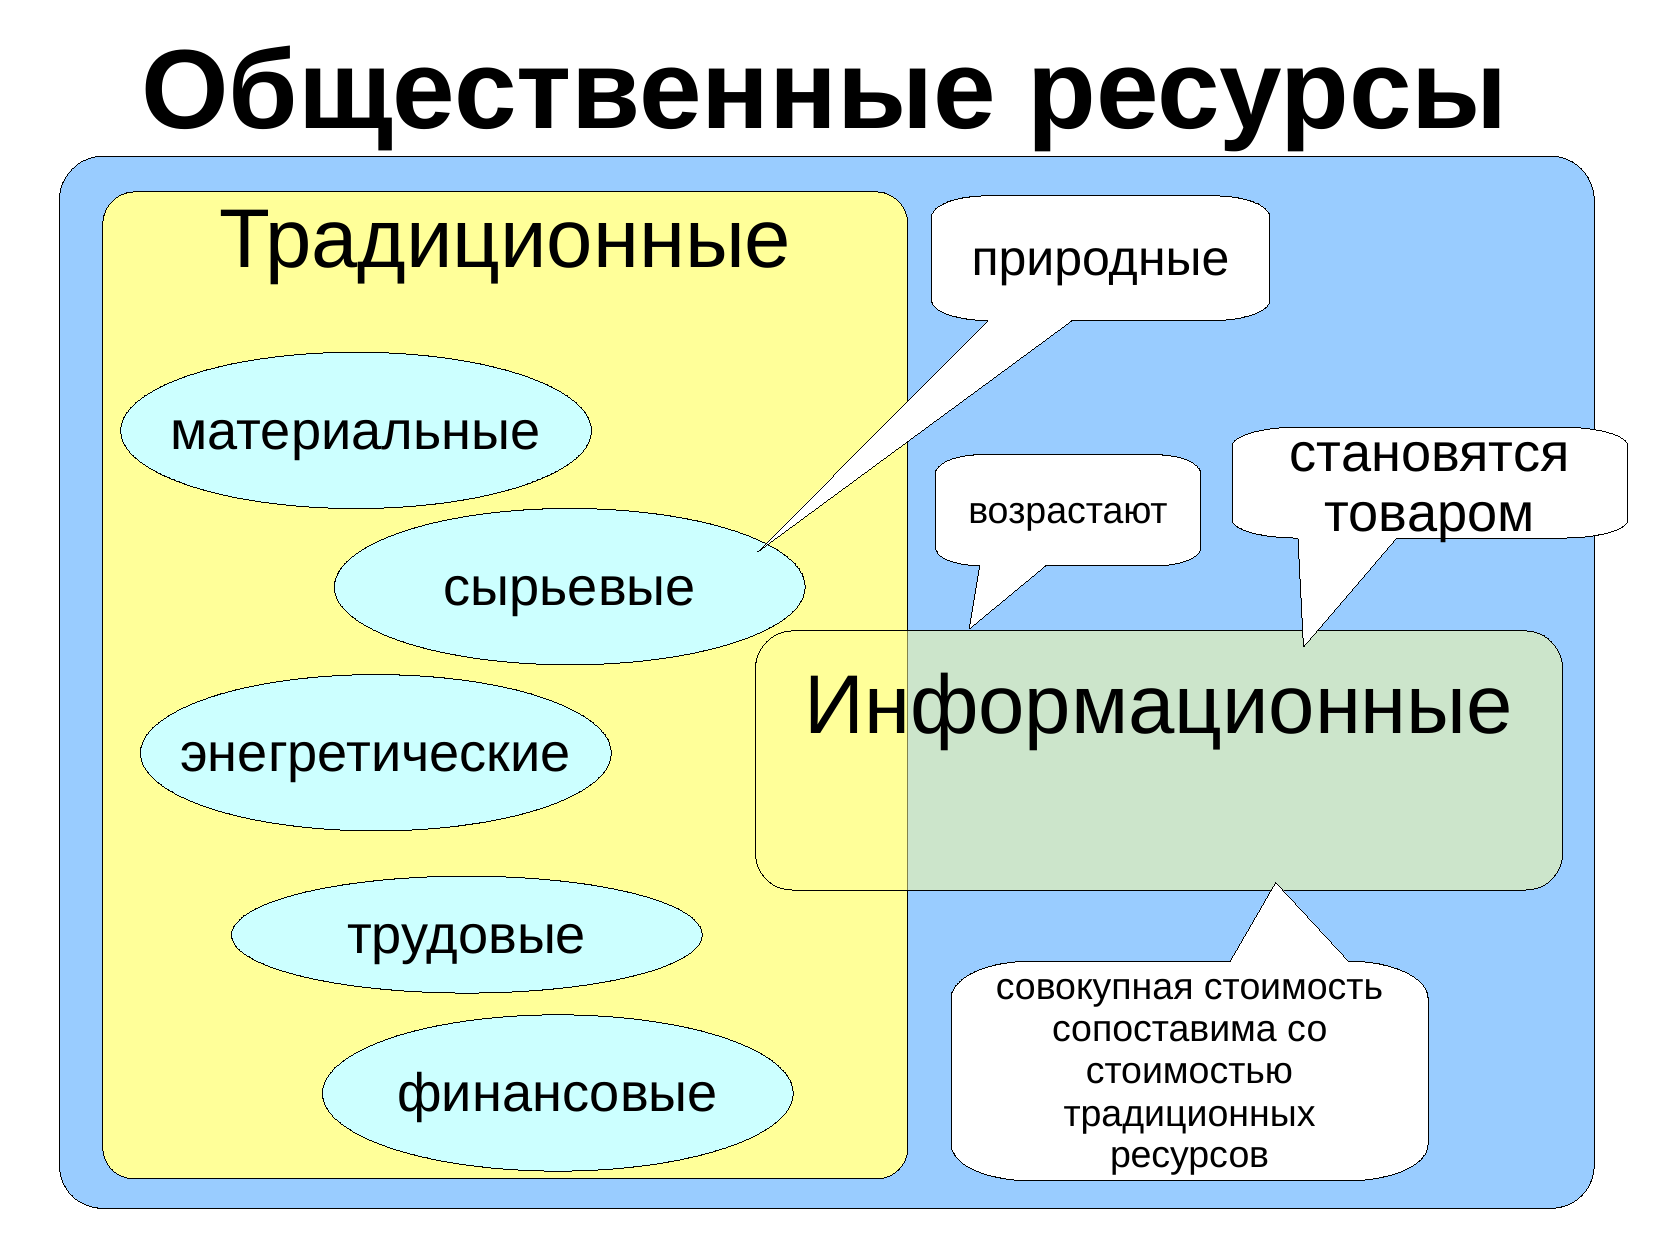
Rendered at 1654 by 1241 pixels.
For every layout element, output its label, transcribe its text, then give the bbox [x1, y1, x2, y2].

text_box финансовые [322, 1014, 794, 1172]
text_box [59, 161, 1595, 1209]
text_box Традиционные [102, 191, 908, 1179]
text_box материальные [120, 352, 592, 509]
text_box энегретические [140, 674, 612, 831]
text_box совокупная стоимость сопоставима со стоимостью традиционных ресурсов [951, 882, 1429, 1181]
text_box трудовые [231, 876, 703, 994]
text_box Общественные ресурсы [51, 19, 1599, 161]
text_box Информационные [755, 630, 1563, 891]
text_box становятся товаром [1232, 427, 1628, 647]
text_box природные [757, 195, 1270, 552]
text_box возрастают [935, 454, 1201, 629]
text_box сырьевые [334, 508, 806, 665]
